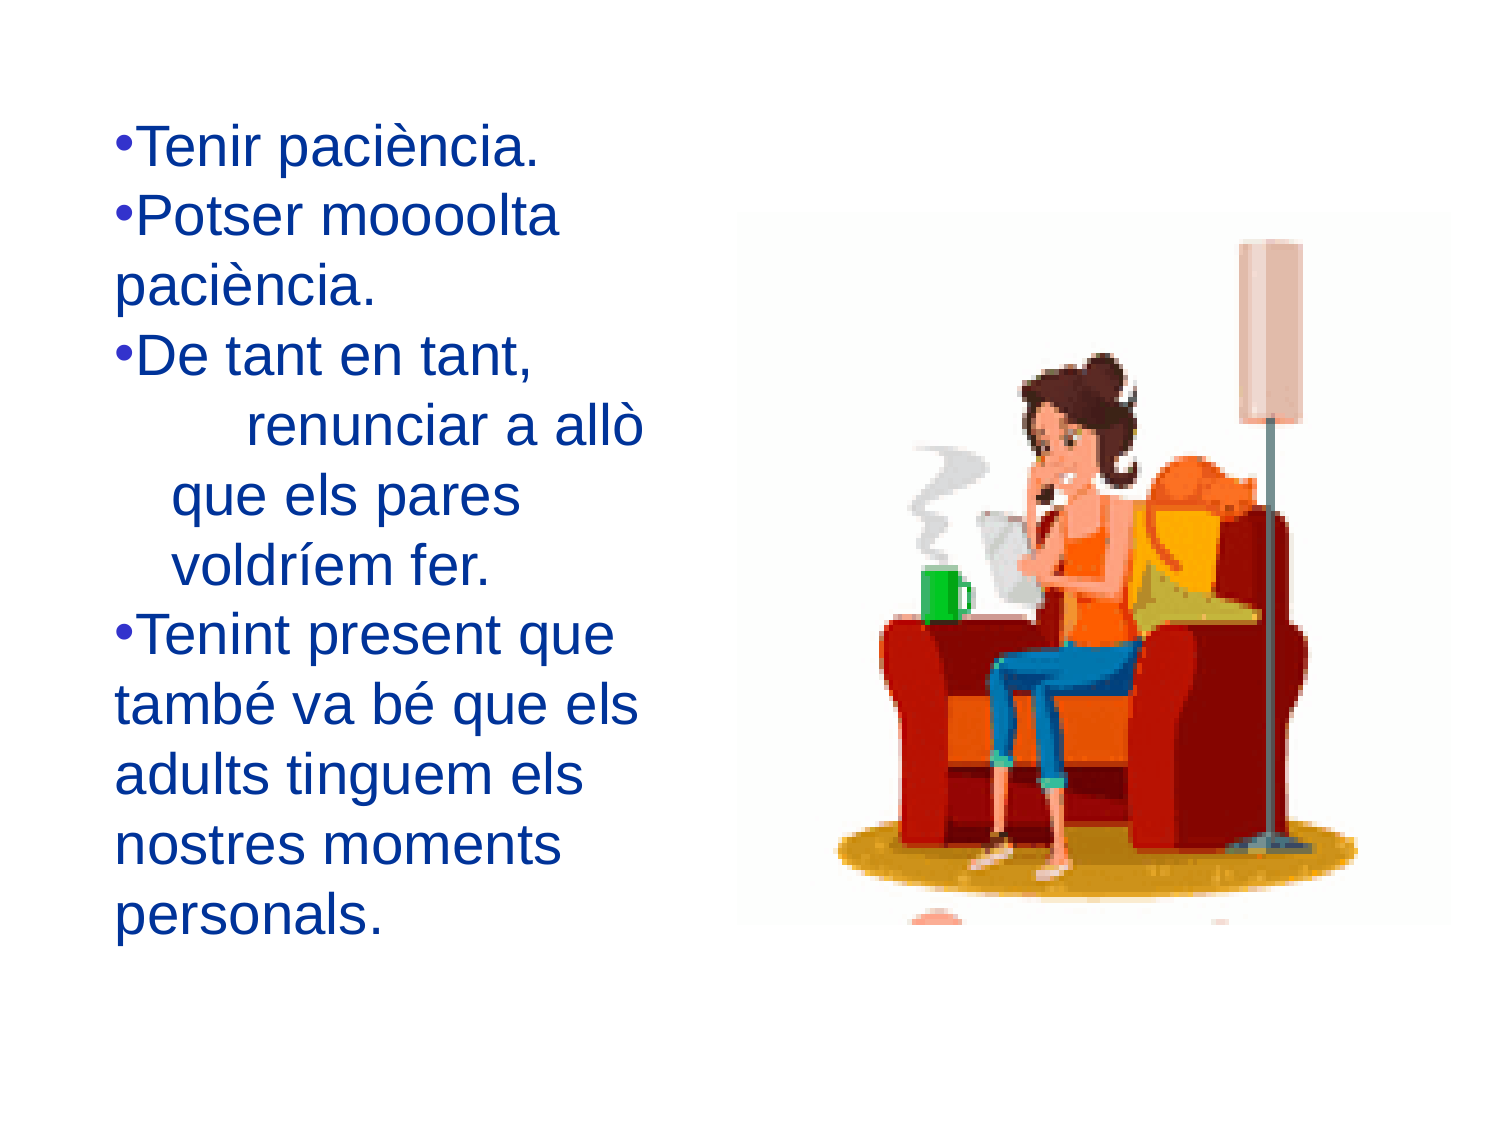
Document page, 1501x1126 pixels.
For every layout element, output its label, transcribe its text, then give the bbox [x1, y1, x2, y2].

picture [737, 212, 1451, 926]
list Tenir paciència. Potser moooolta paciència. De tant en tant, renunciar a allò que els pares voldríem fer. Tenint present que també va bé que els adults tinguem els nostres moments personals. [99, 100, 738, 1001]
